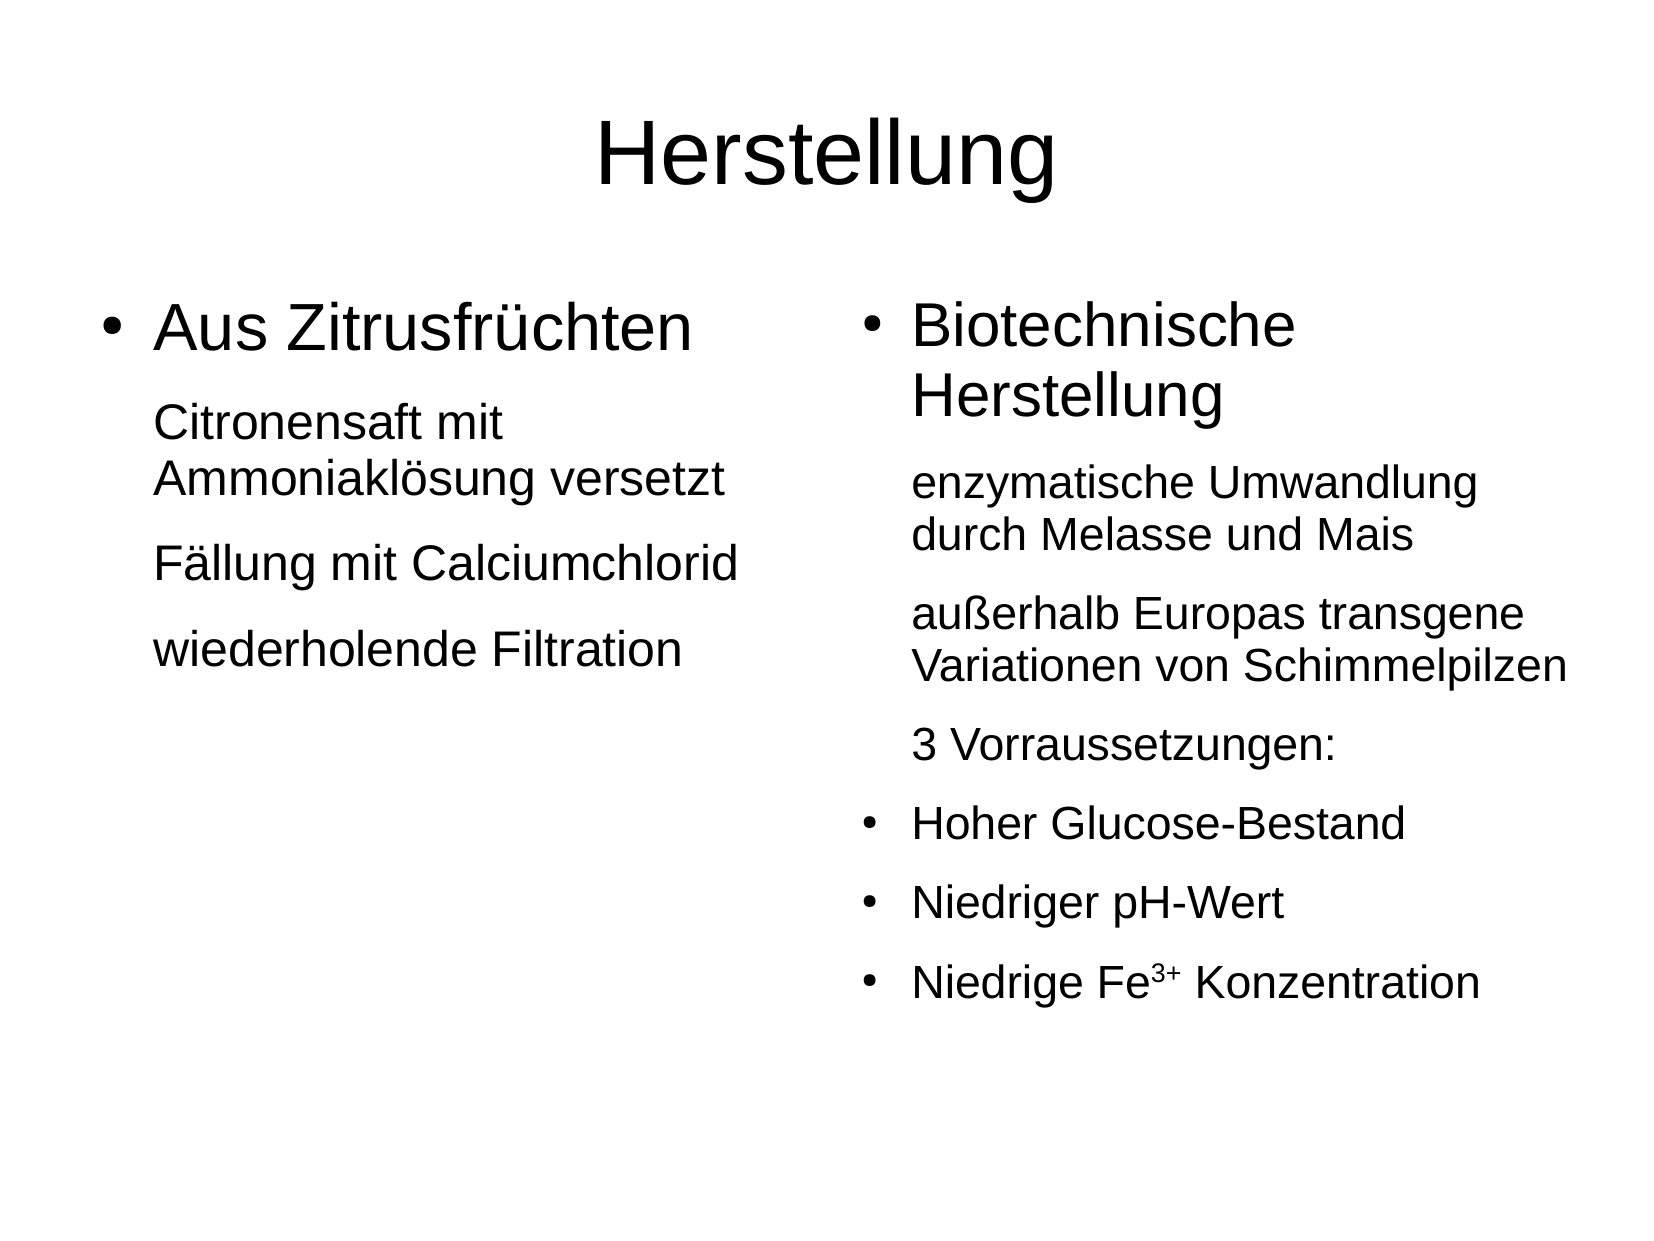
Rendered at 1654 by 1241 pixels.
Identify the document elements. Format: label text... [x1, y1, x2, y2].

list Biotechnische Herstellung enzymatische Umwandlung durch Melasse und Mais außerhalb Europas transgene Variationen von Schimmelpilzen 3 Vorraussetzungen: Hoher Glucose-Bestand Niedriger pH-Wert Niedrige Fe3+ Konzentration [845, 290, 1572, 1010]
title Herstellung [82, 49, 1571, 257]
list Aus Zitrusfrüchten Citronensaft mit Ammoniaklösung versetzt Fällung mit Calciumchlorid wiederholende Filtration [82, 290, 809, 1010]
